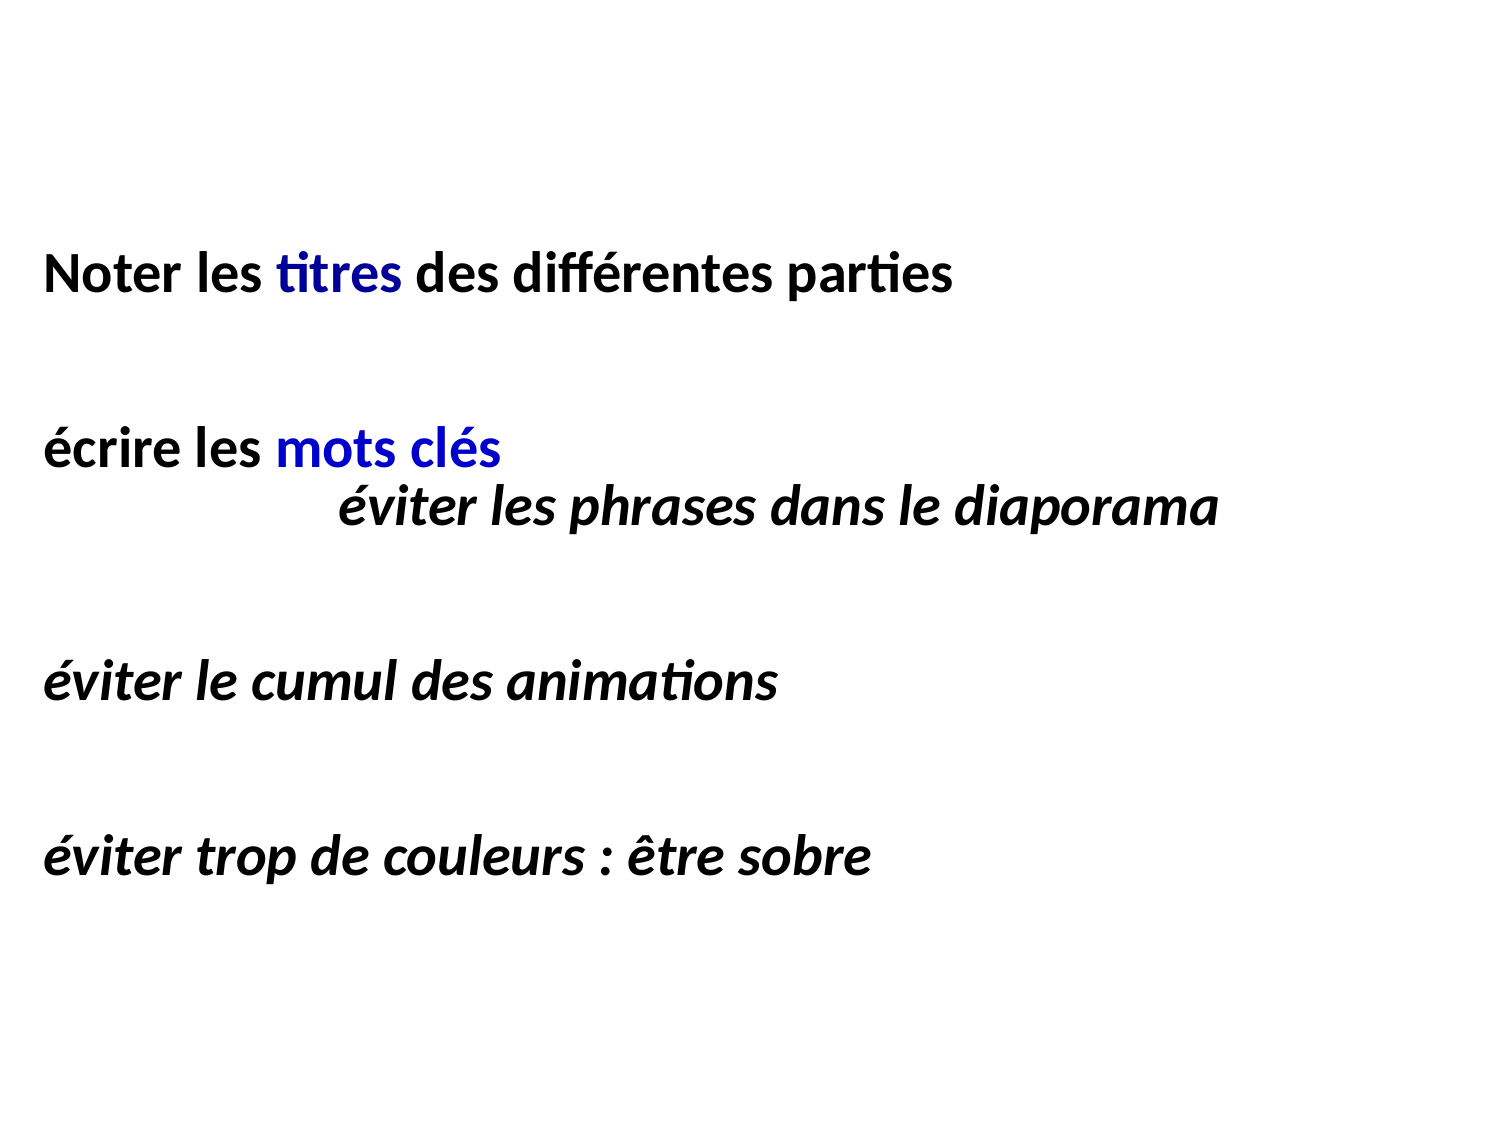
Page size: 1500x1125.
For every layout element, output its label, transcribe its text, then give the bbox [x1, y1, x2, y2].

title Noter les titres des différentes parties écrire les mots clés éviter les phrases dans le diaporama éviter le cumul des animations éviter trop de couleurs : être sobre [43, 177, 1394, 962]
